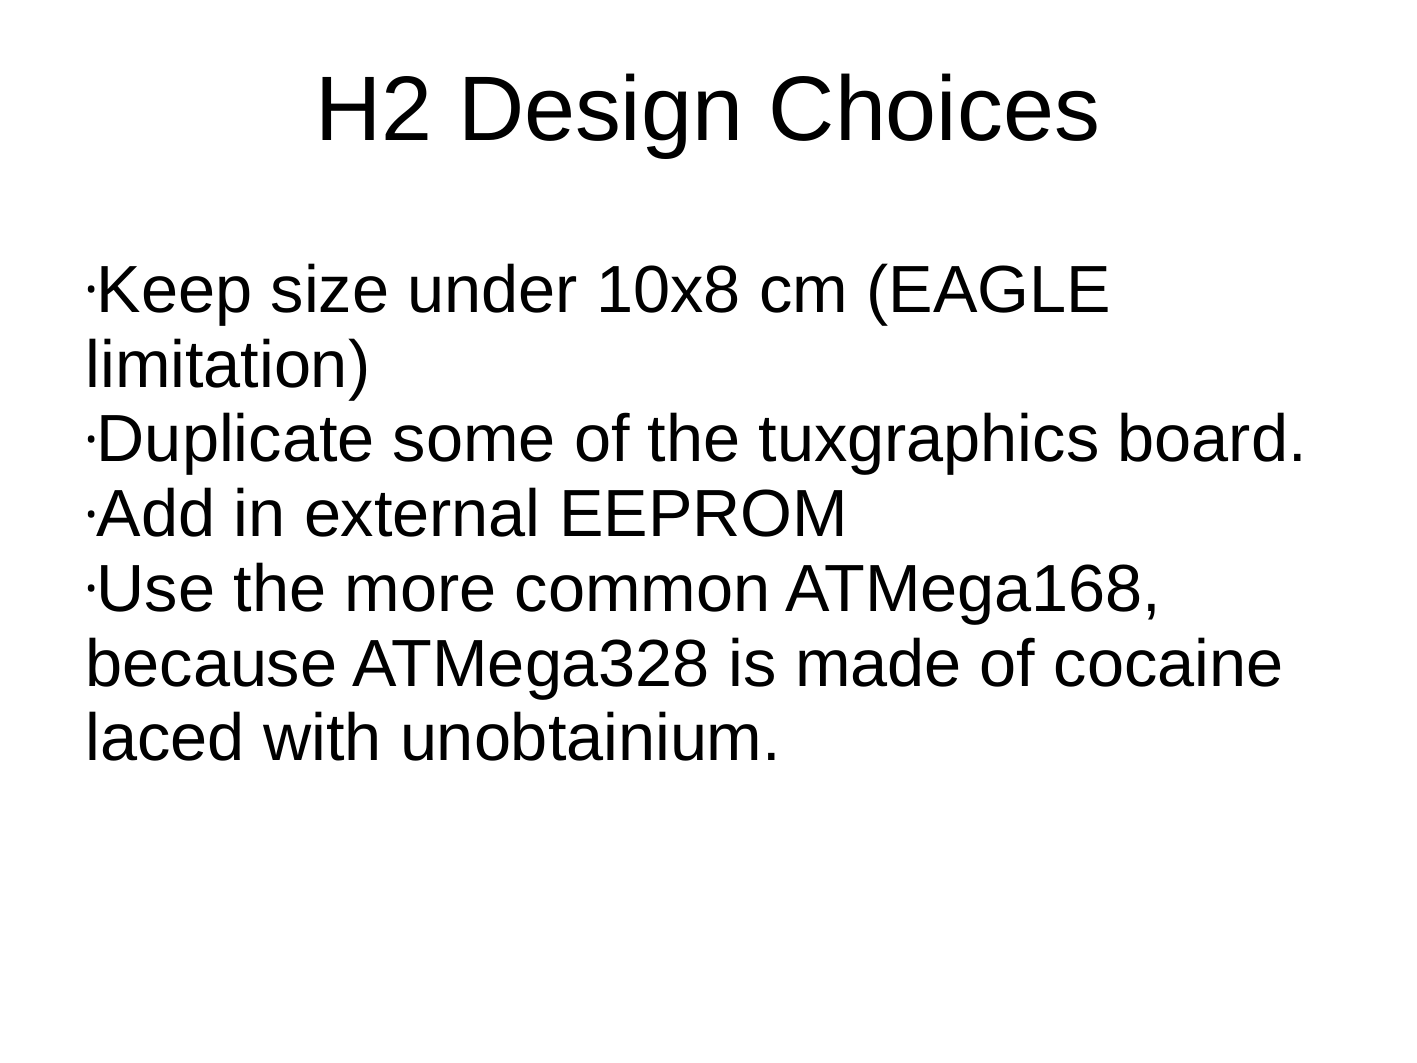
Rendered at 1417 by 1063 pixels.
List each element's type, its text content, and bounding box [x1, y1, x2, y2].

text_box Keep size under 10x8 cm (EAGLE limitation) Duplicate some of the tuxgraphics board. Add in external EEPROM Use the more common ATMega168, because ATMega328 is made of cocaine laced with unobtainium. [70, 244, 1346, 924]
text_box H2 Design Choices [70, 49, 1346, 179]
